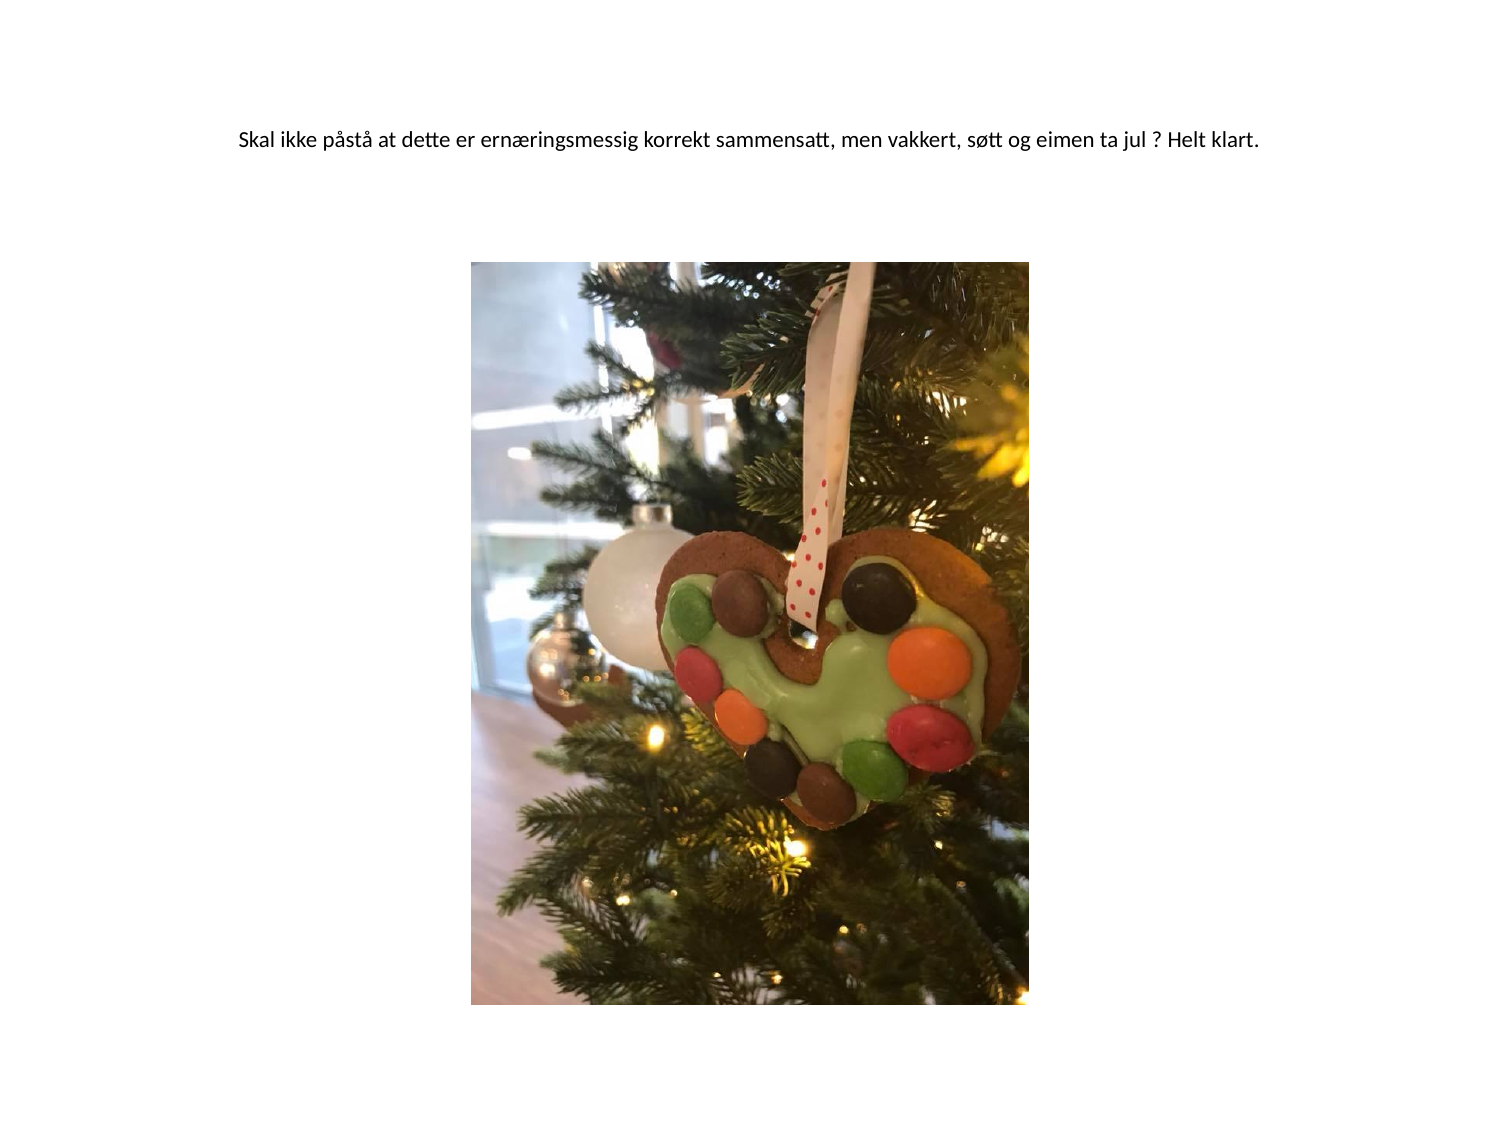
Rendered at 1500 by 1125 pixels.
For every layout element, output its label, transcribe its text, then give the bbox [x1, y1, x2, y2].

picture [471, 262, 1029, 1005]
title Skal ikke påstå at dette er ernæringsmessig korrekt sammensatt, men vakkert, søtt og eimen ta jul ? Helt klart. [75, 45, 1426, 233]
